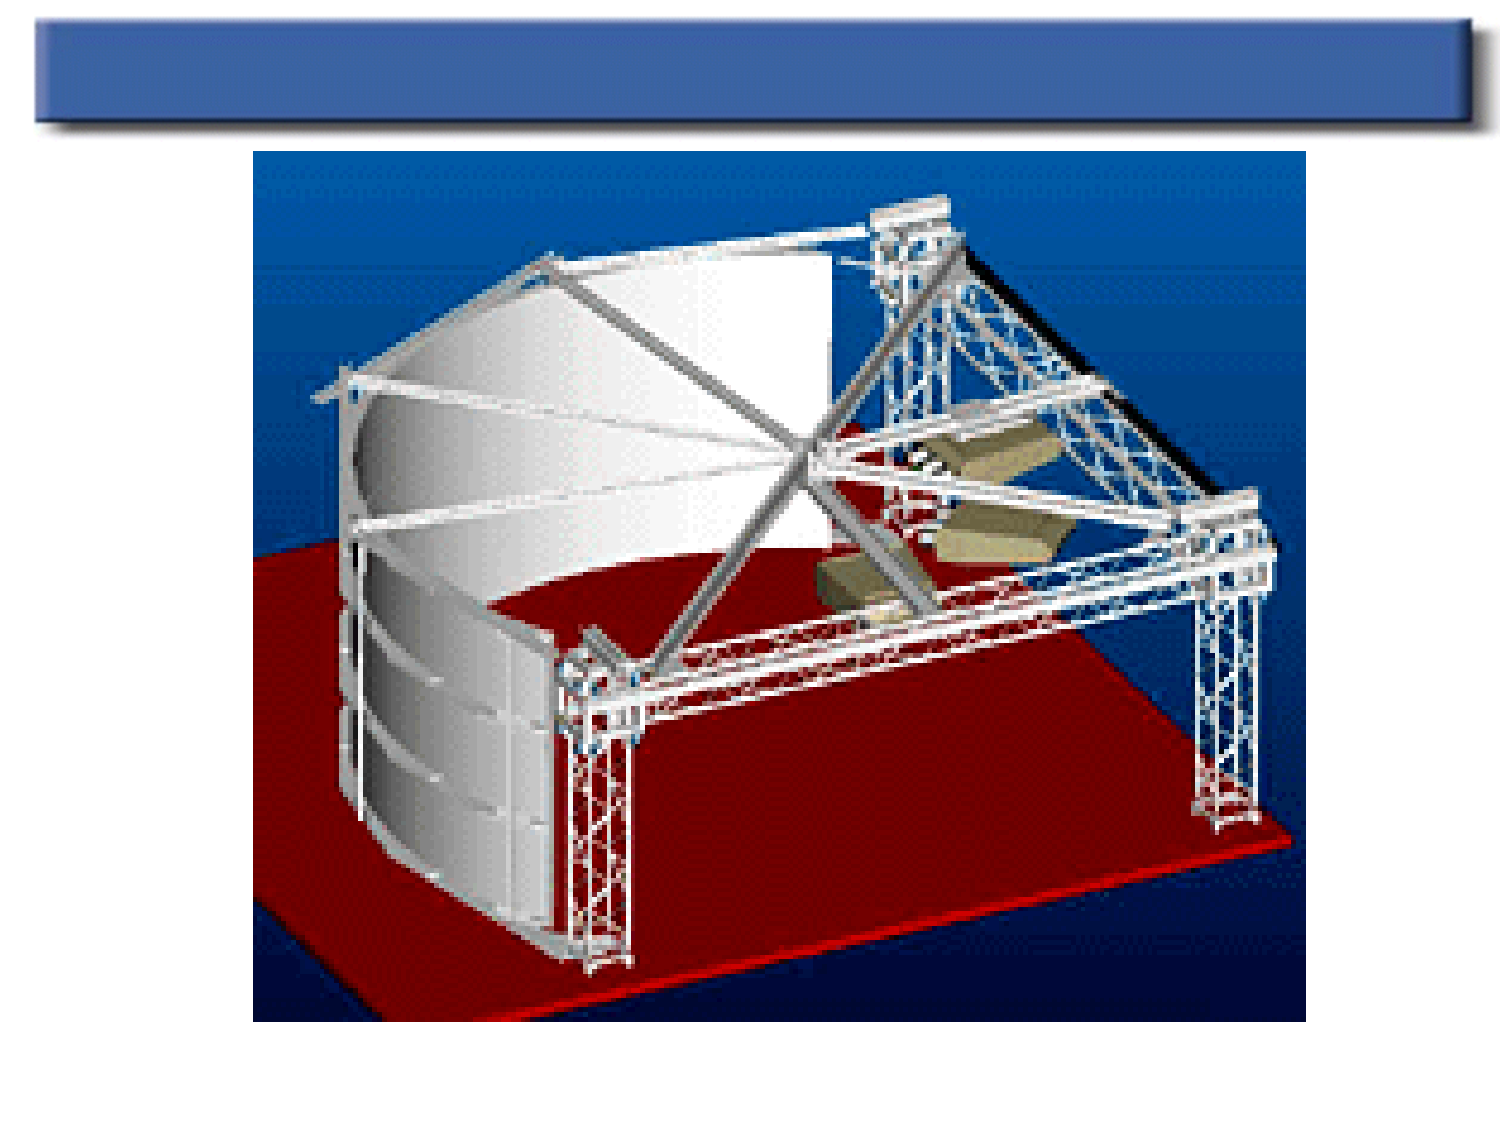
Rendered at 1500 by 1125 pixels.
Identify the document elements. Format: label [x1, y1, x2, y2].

picture [253, 151, 1306, 1022]
picture [33, 15, 1500, 142]
